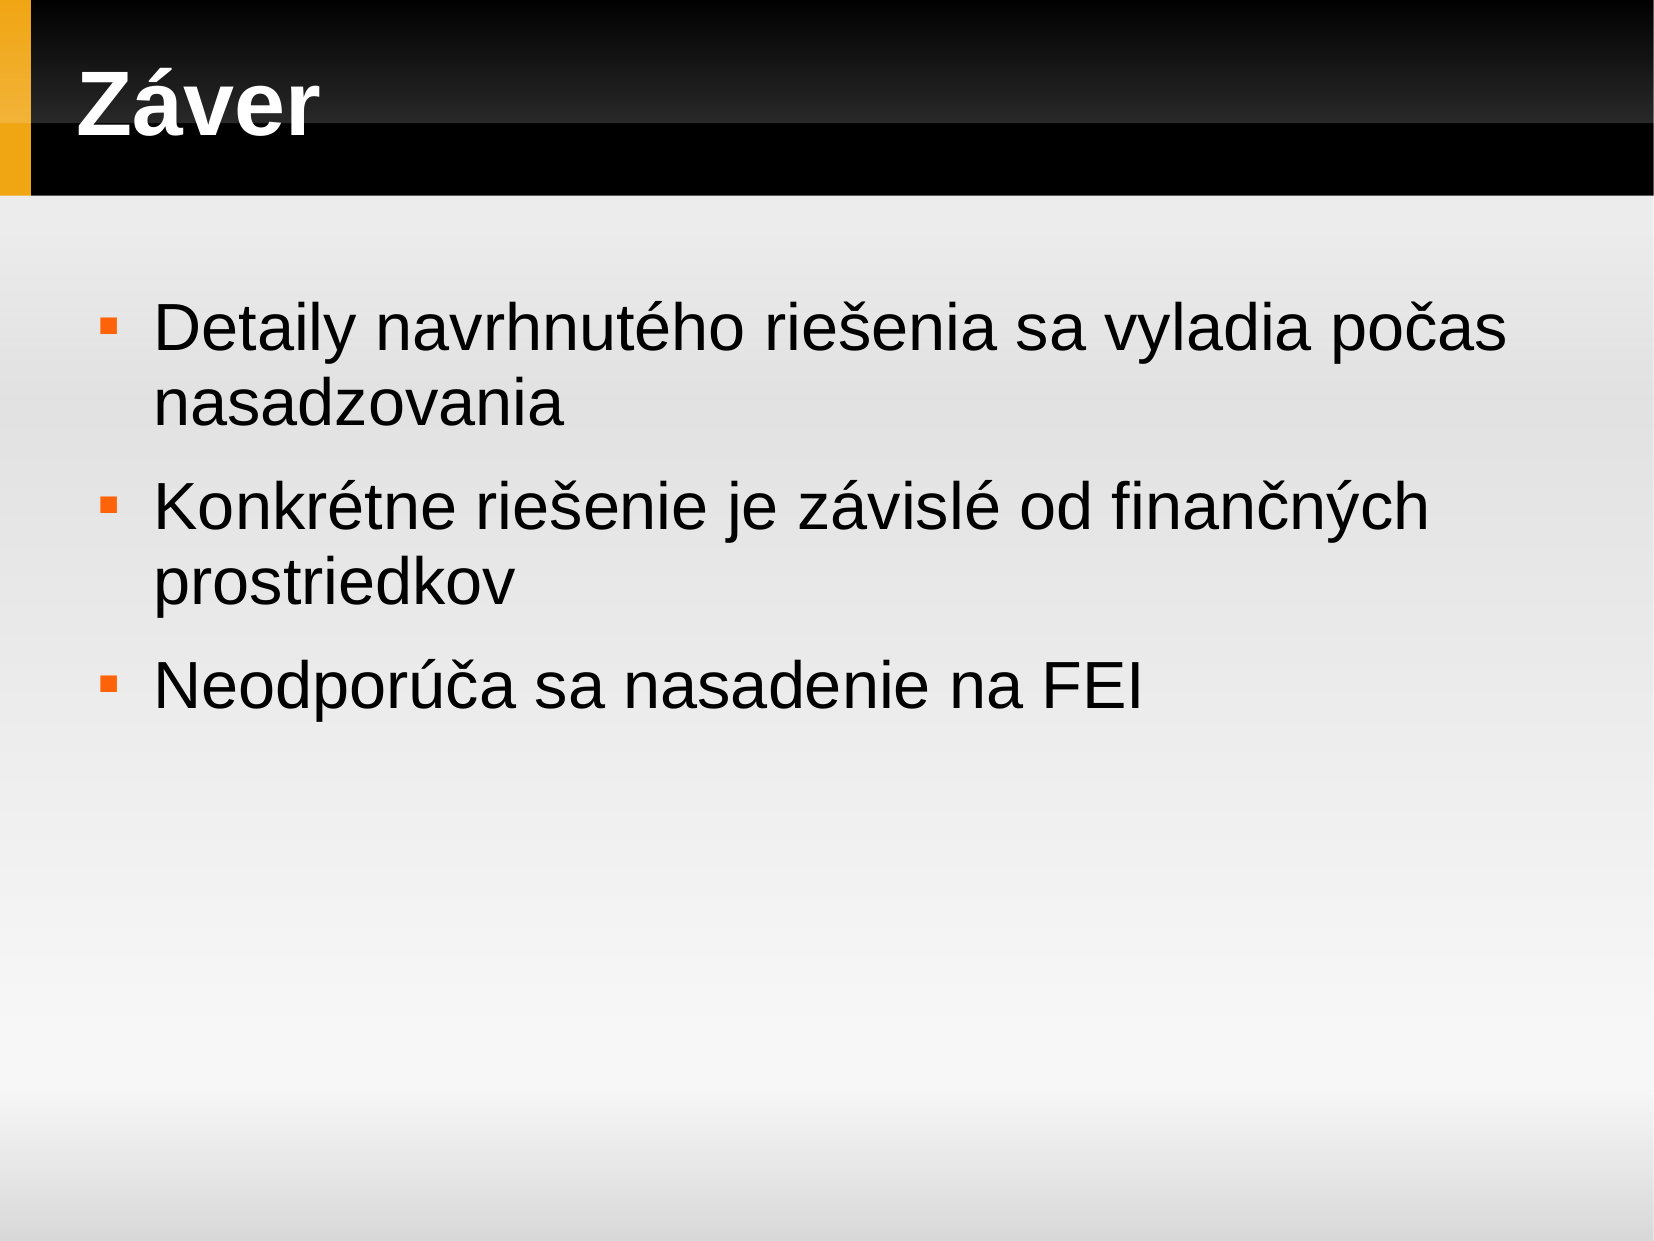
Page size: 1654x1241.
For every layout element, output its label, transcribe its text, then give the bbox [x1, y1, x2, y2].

list Detaily navrhnutého riešenia sa vyladia počas nasadzovania Konkrétne riešenie je závislé od finančných prostriedkov Neodporúča sa nasadenie na FEI [82, 290, 1571, 1094]
title Záver [76, 7, 1565, 200]
picture [0, 0, 1654, 1241]
